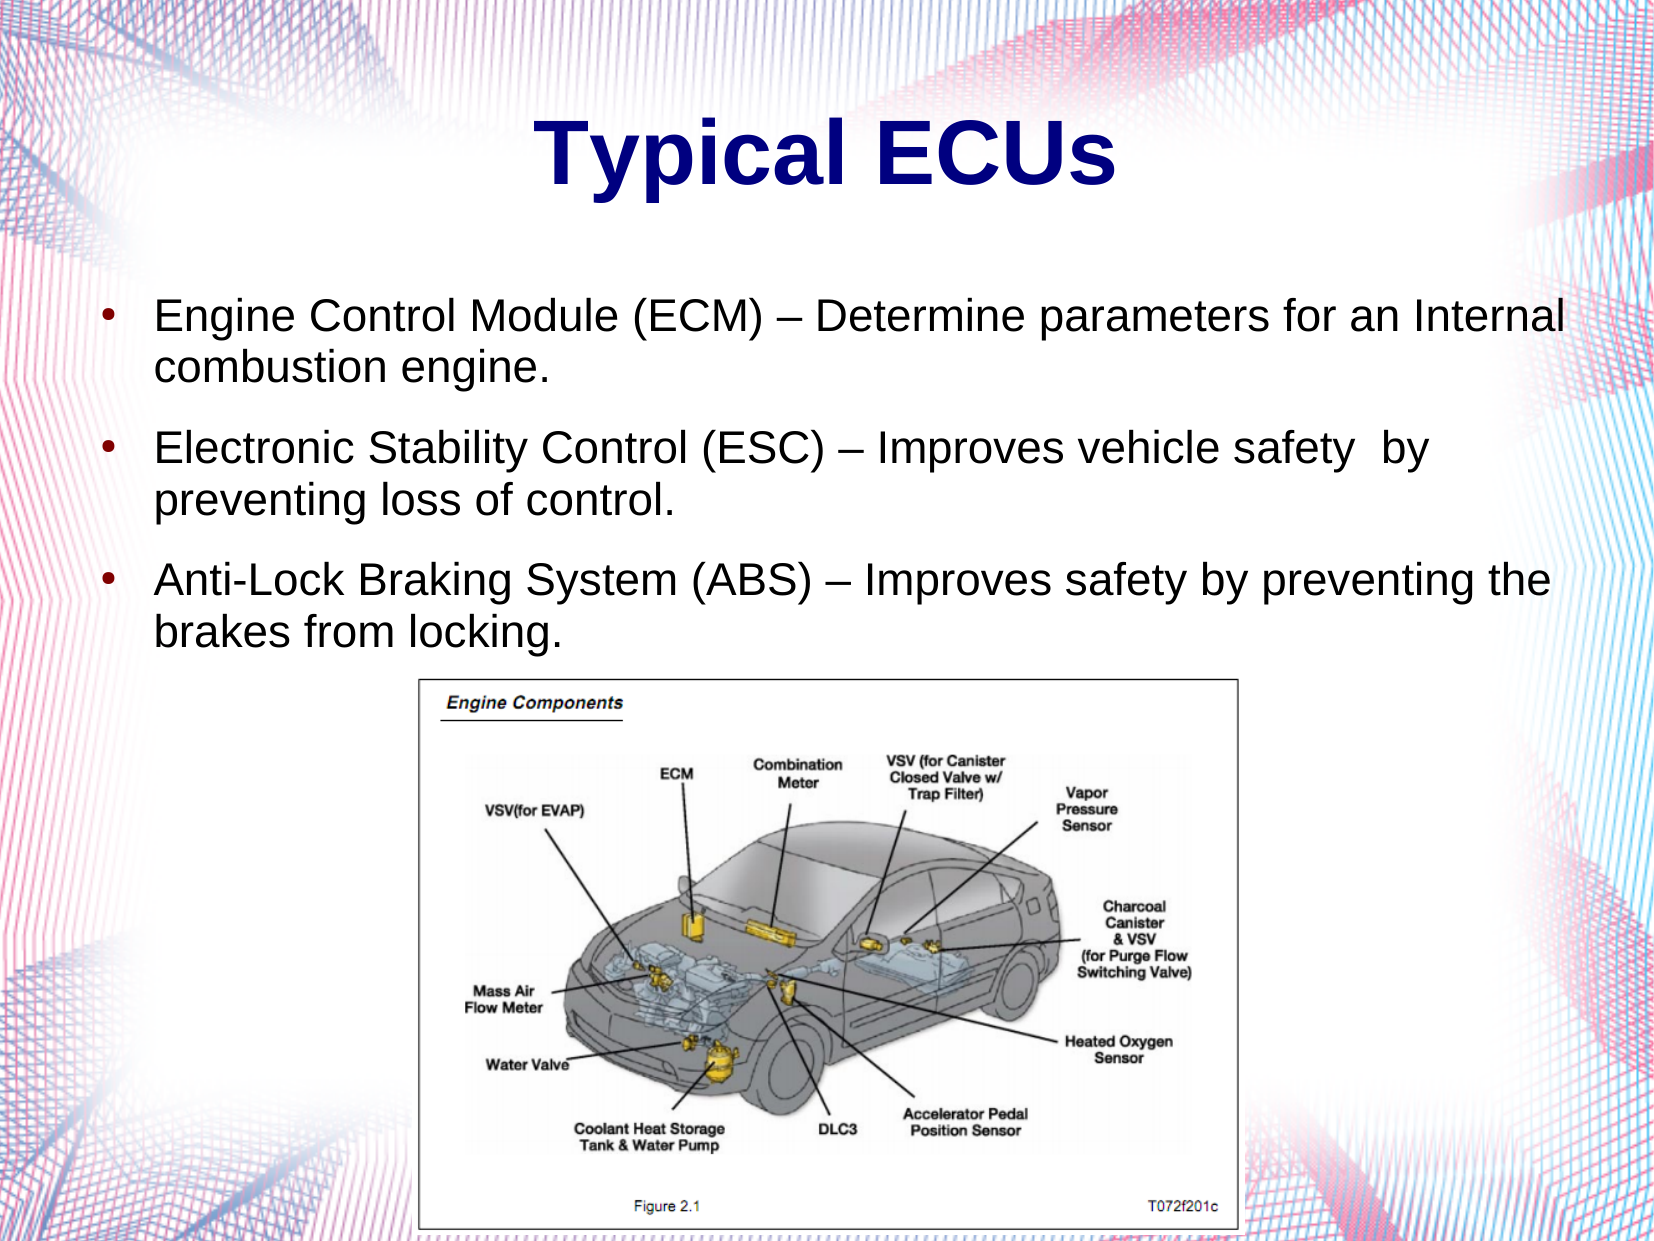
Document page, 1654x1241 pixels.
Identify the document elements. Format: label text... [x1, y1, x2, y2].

picture [0, 0, 1654, 1241]
list Engine Control Module (ECM) – Determine parameters for an Internal combustion engine. Electronic Stability Control (ESC) – Improves vehicle safety by preventing loss of control. Anti-Lock Braking System (ABS) – Improves safety by preventing the brakes from locking. [82, 290, 1571, 1109]
title Typical ECUs [82, 49, 1571, 257]
